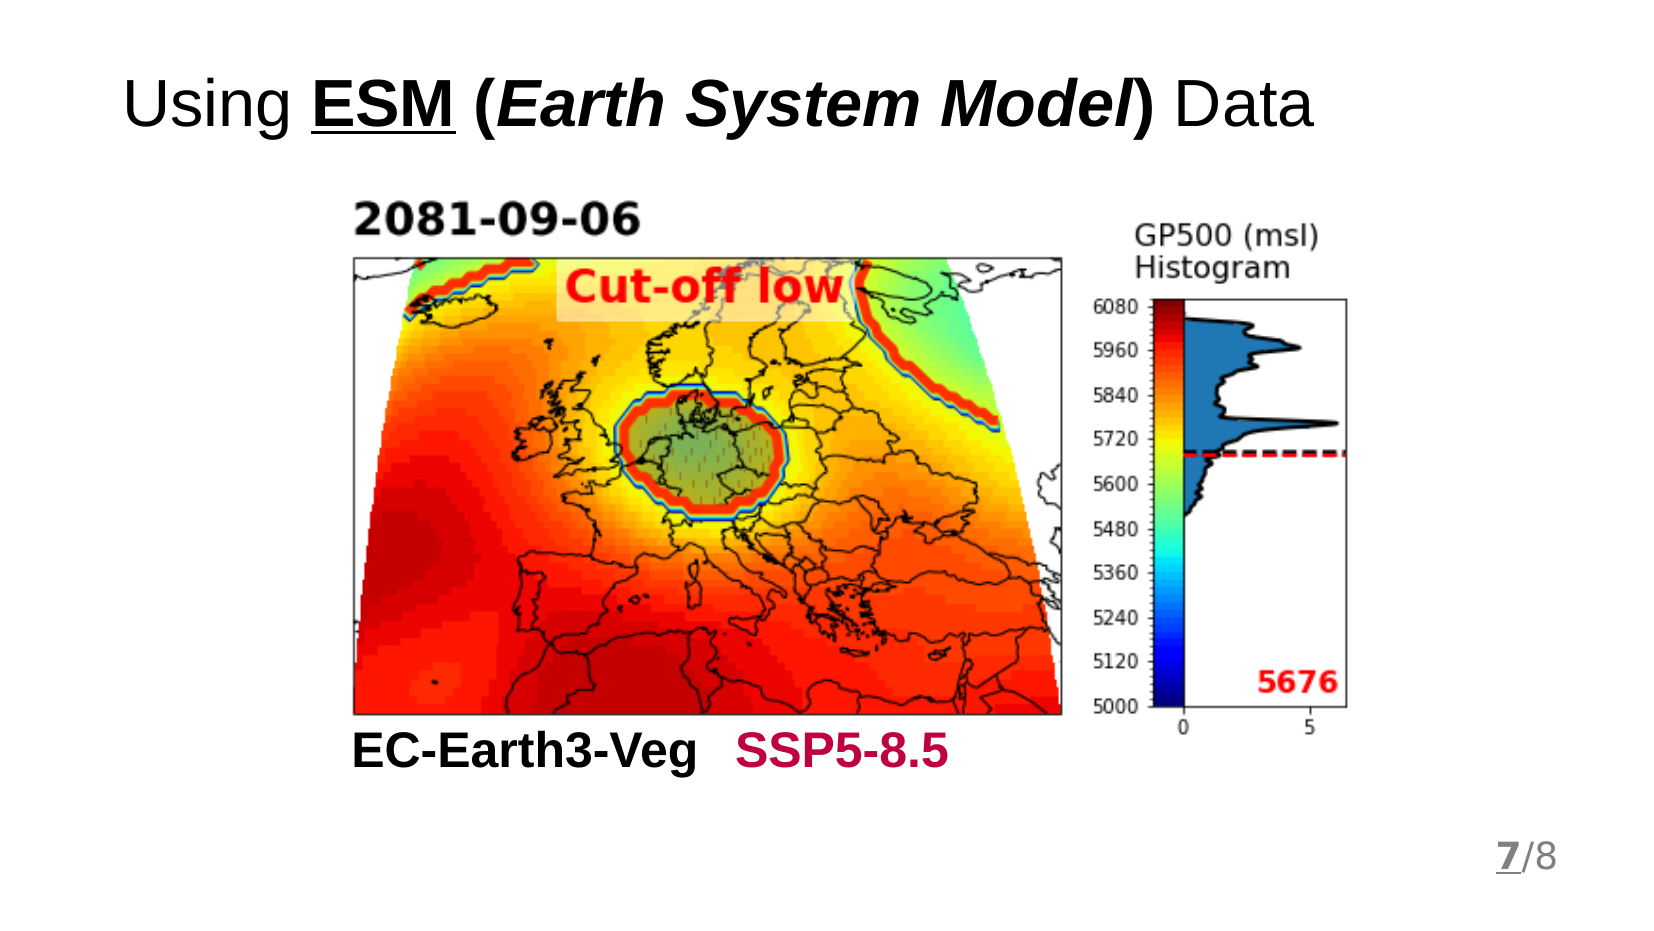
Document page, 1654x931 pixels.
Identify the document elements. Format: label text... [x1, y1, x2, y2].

text_box 7/8 [1480, 827, 1595, 898]
text_box EC-Earth3-Veg [336, 714, 720, 786]
text_box SSP5-8.5 [720, 714, 1105, 786]
text_box Using ESM (Earth System Model) Data [107, 59, 1506, 224]
picture [295, 186, 1359, 744]
